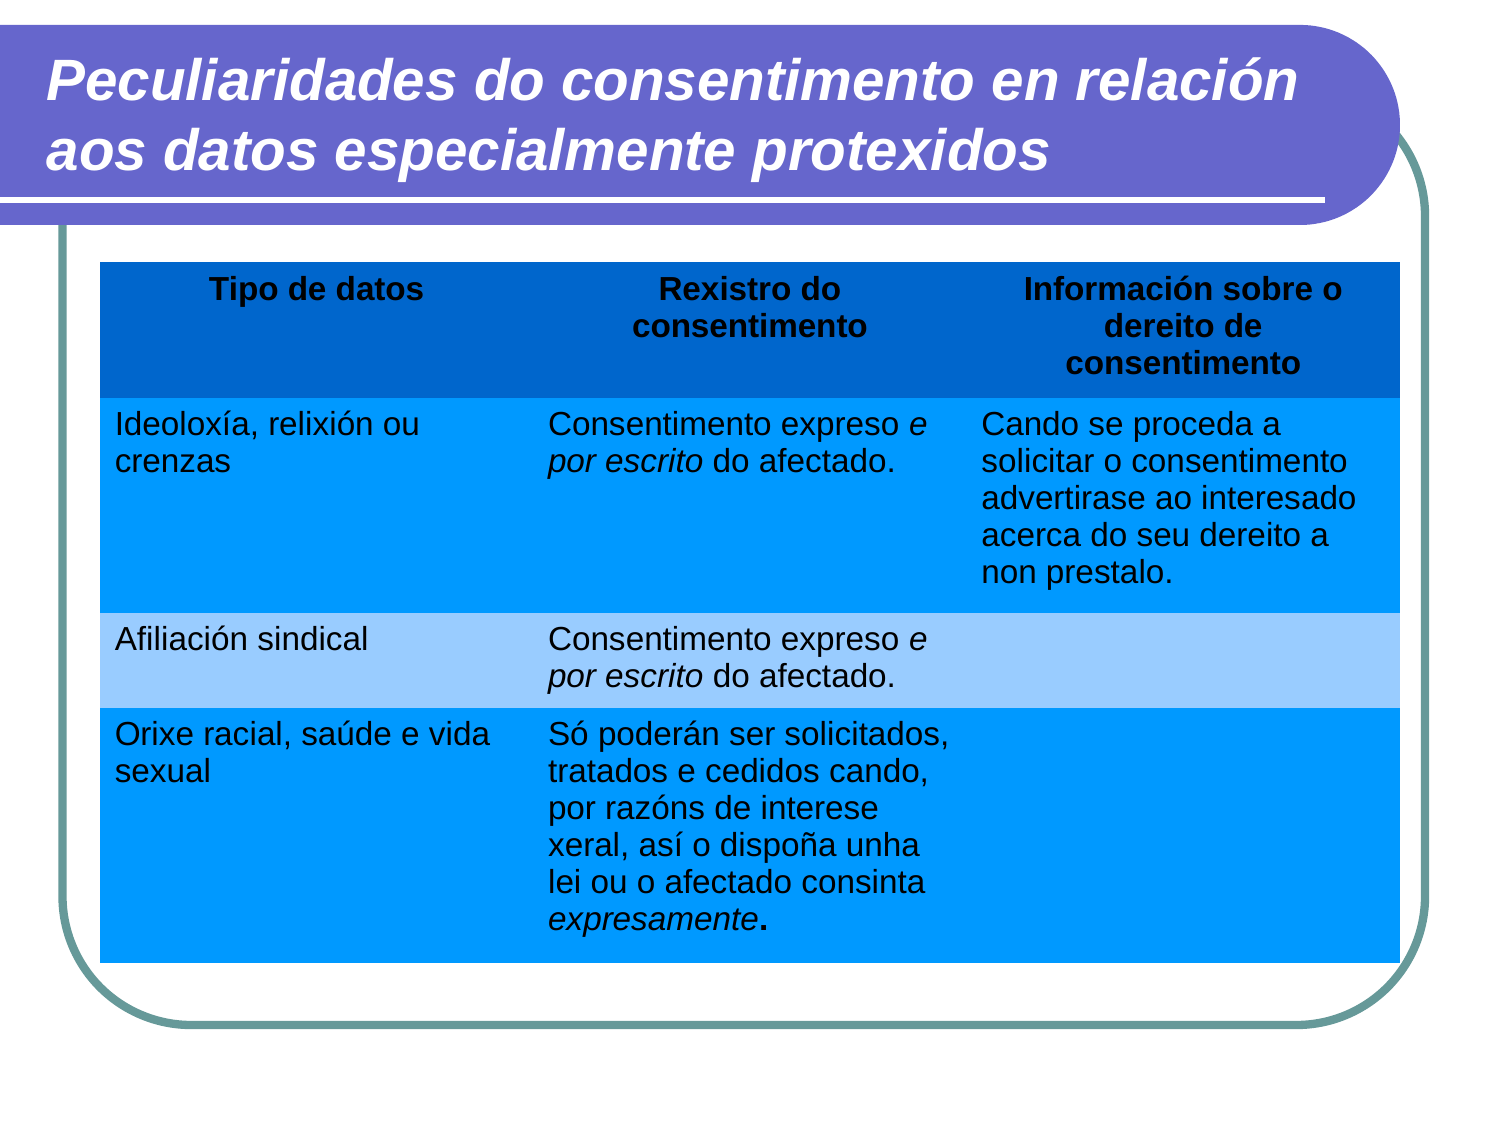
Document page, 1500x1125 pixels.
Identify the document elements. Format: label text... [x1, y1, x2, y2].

table_cell Afiliación sindical [100, 613, 533, 708]
table_cell [967, 613, 1400, 708]
table_cell Consentimento expreso e por escrito do afectado. [533, 613, 967, 708]
table_cell [967, 708, 1400, 963]
table_header Rexistro do consentimento [533, 262, 967, 398]
title Peculiaridades do consentimento en relación aos datos especialmente protexidos [31, 0, 1347, 226]
table_cell Consentimento expreso e por escrito do afectado. [533, 398, 967, 613]
table_cell Só poderán ser solicitados, tratados e cedidos cando, por razóns de interese xeral, así o dispoña unha lei ou o afectado consinta expresamente. [533, 708, 967, 963]
table_cell Ideoloxía, relixión ou crenzas [100, 398, 533, 613]
table_cell Cando se proceda a solicitar o consentimento advertirase ao interesado acerca do seu dereito a non prestalo. [967, 398, 1400, 613]
table_header Tipo de datos [100, 262, 533, 398]
table_cell Orixe racial, saúde e vida sexual [100, 708, 533, 963]
table_header Información sobre o dereito de consentimento [967, 262, 1400, 398]
